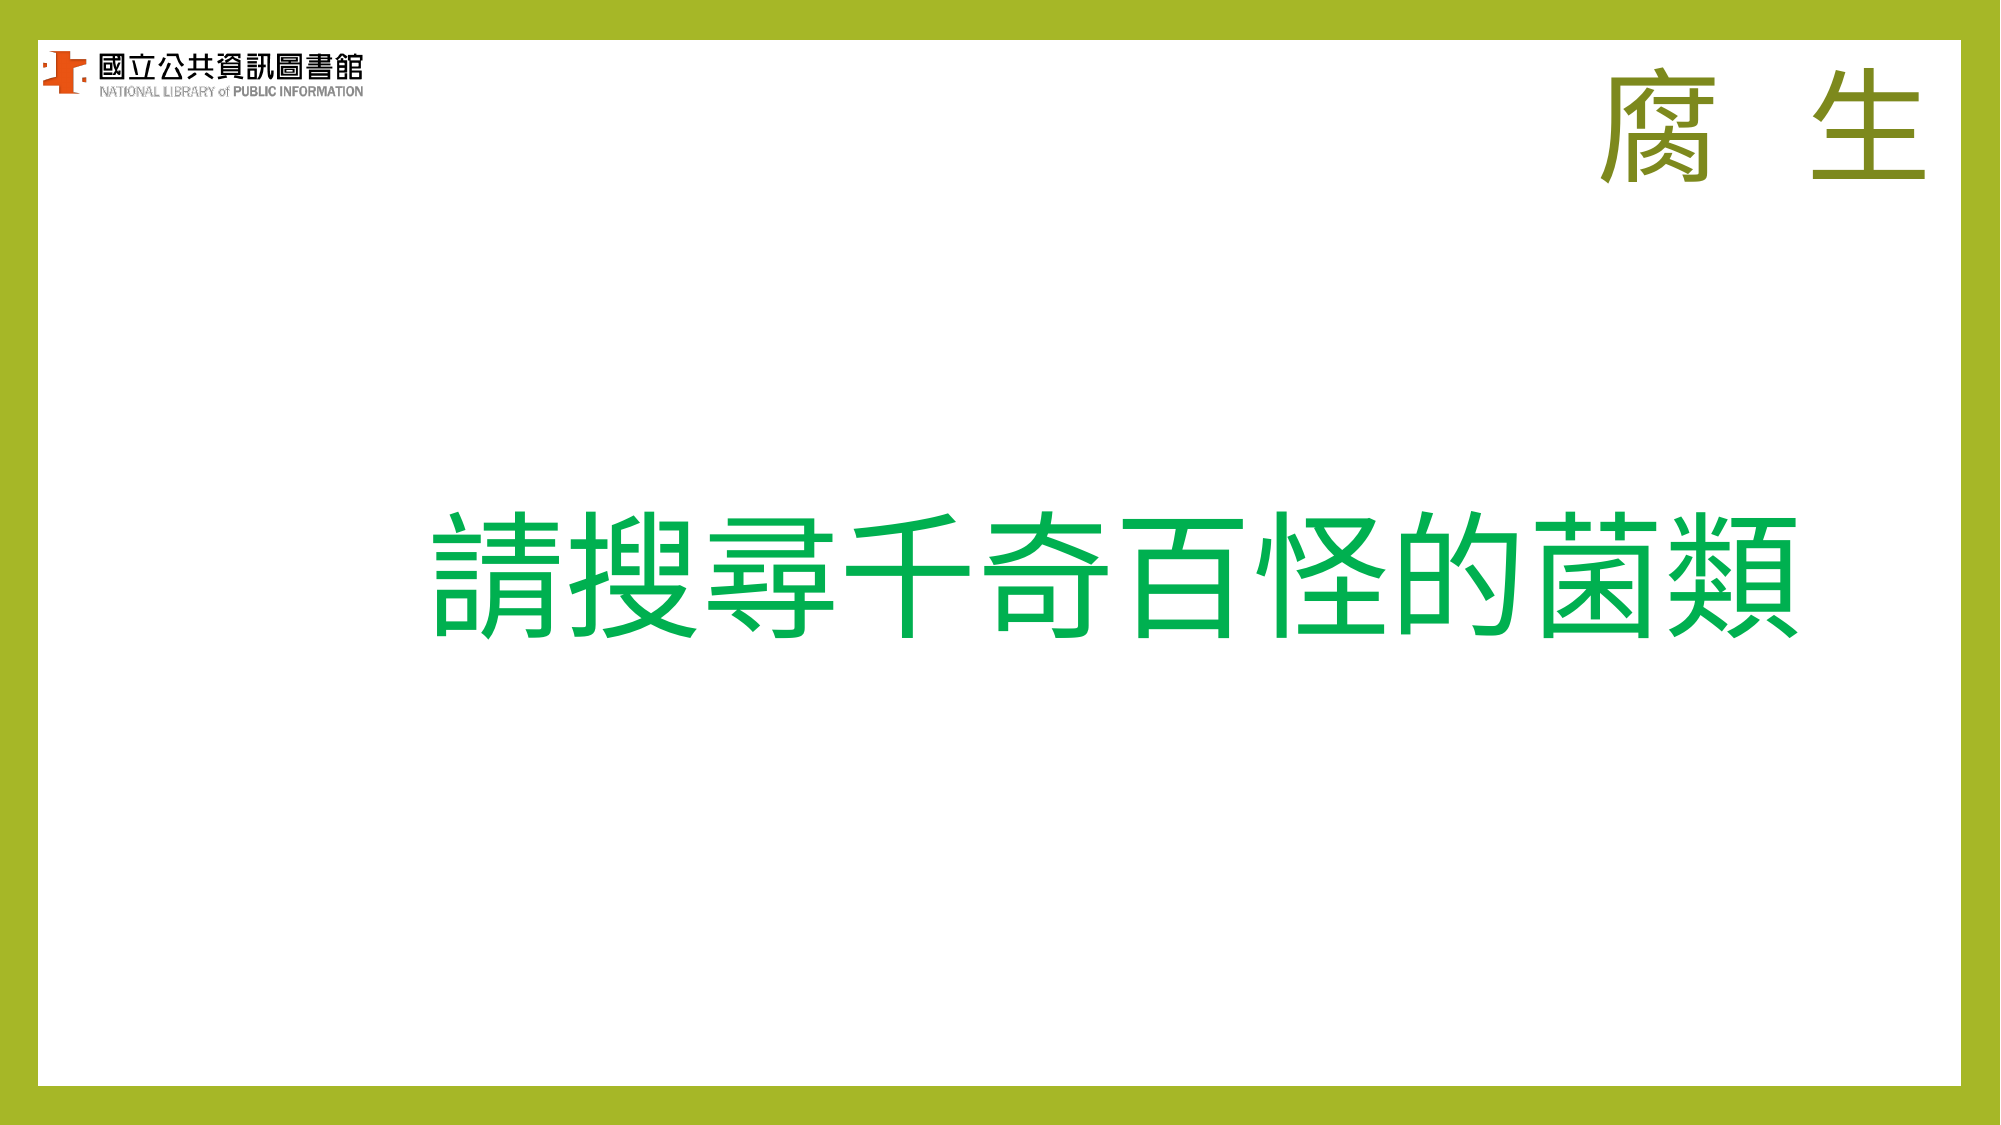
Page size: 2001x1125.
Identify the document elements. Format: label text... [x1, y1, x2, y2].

text_box 腐 生 [1581, 40, 1957, 208]
text_box 請搜尋千奇百怪的菌類 [412, 482, 1832, 665]
